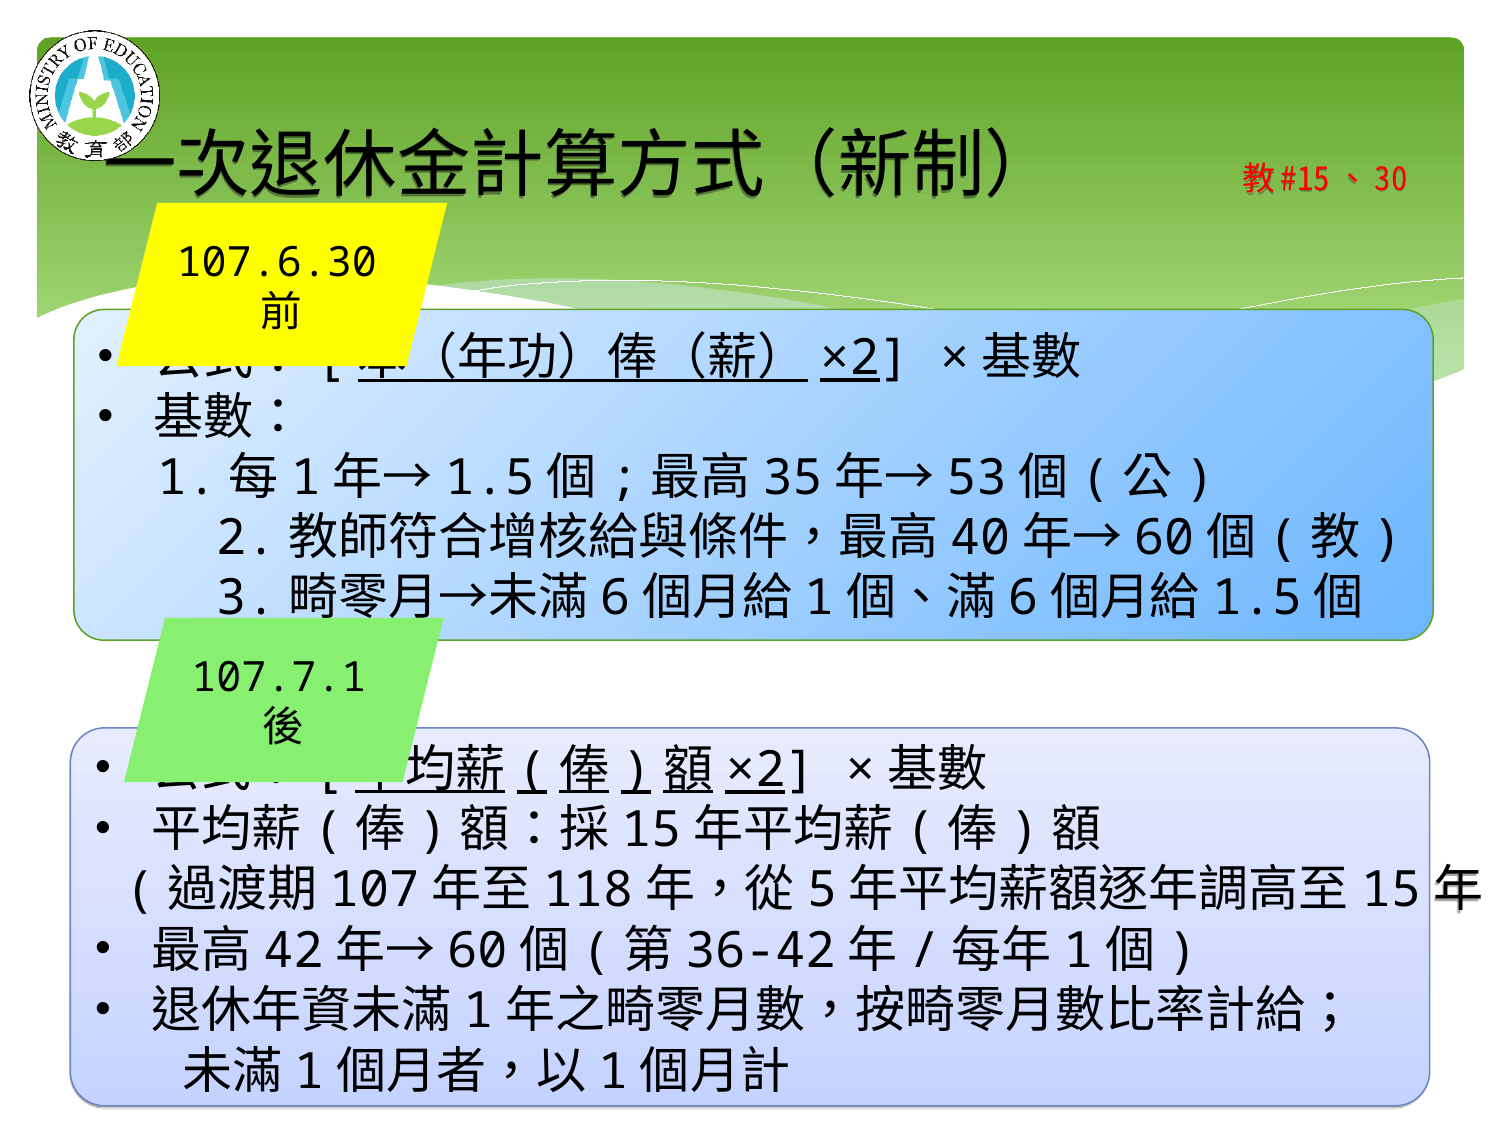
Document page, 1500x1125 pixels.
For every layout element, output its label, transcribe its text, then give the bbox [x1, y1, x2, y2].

text_box 公式：[本（年功）俸（薪）×2] ×基數 基數： 1.每1年→1.5個;最高35年→53個(公) 2.教師符合增核給與條件，最高40年→60個(教) 3.畸零月→未滿6個月給1個、滿6個月給1.5個 [73, 309, 1434, 641]
text_box 107.6.30前 [116, 202, 448, 367]
picture [29, 30, 160, 161]
title 一次退休金計算方式（新制） 教#15、30 [77, 89, 1434, 232]
text_box 107.7.1後 [123, 617, 444, 783]
text_box 公式：[平均薪(俸)額×2] ×基數 平均薪(俸)額：採15年平均薪(俸)額 (過渡期107年至118年，從5年平均薪額逐年調高至15年) 最高42年→60個(第36-42年/每年1個) 退休年資未滿1年之畸零月數，按畸零月數比率計給； 未滿1個月者，以1個月計 [70, 727, 1430, 1106]
